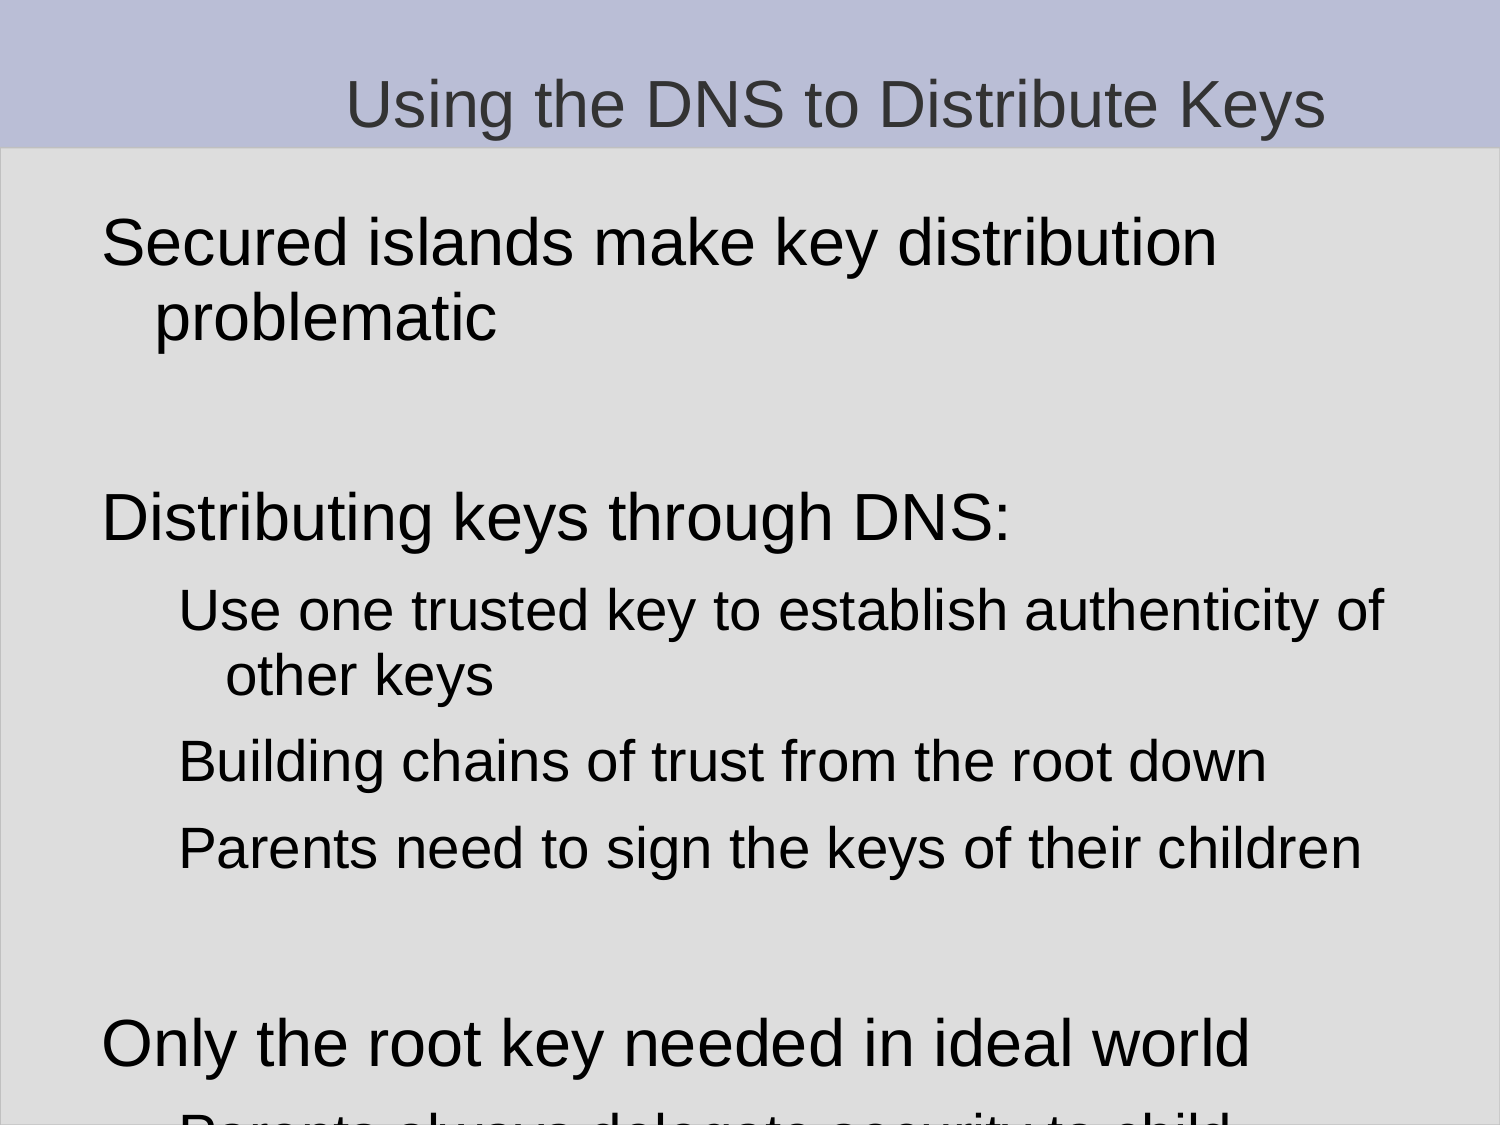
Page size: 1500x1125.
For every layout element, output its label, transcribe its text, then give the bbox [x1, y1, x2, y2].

list Secured islands make key distribution problematic Distributing keys through DNS: Use one trusted key to establish authenticity of other keys Building chains of trust from the root down Parents need to sign the keys of their children Only the root key needed in ideal world Parents always delegate security to child [68, 197, 1500, 1125]
title Using the DNS to Distribute Keys [196, 52, 1477, 157]
